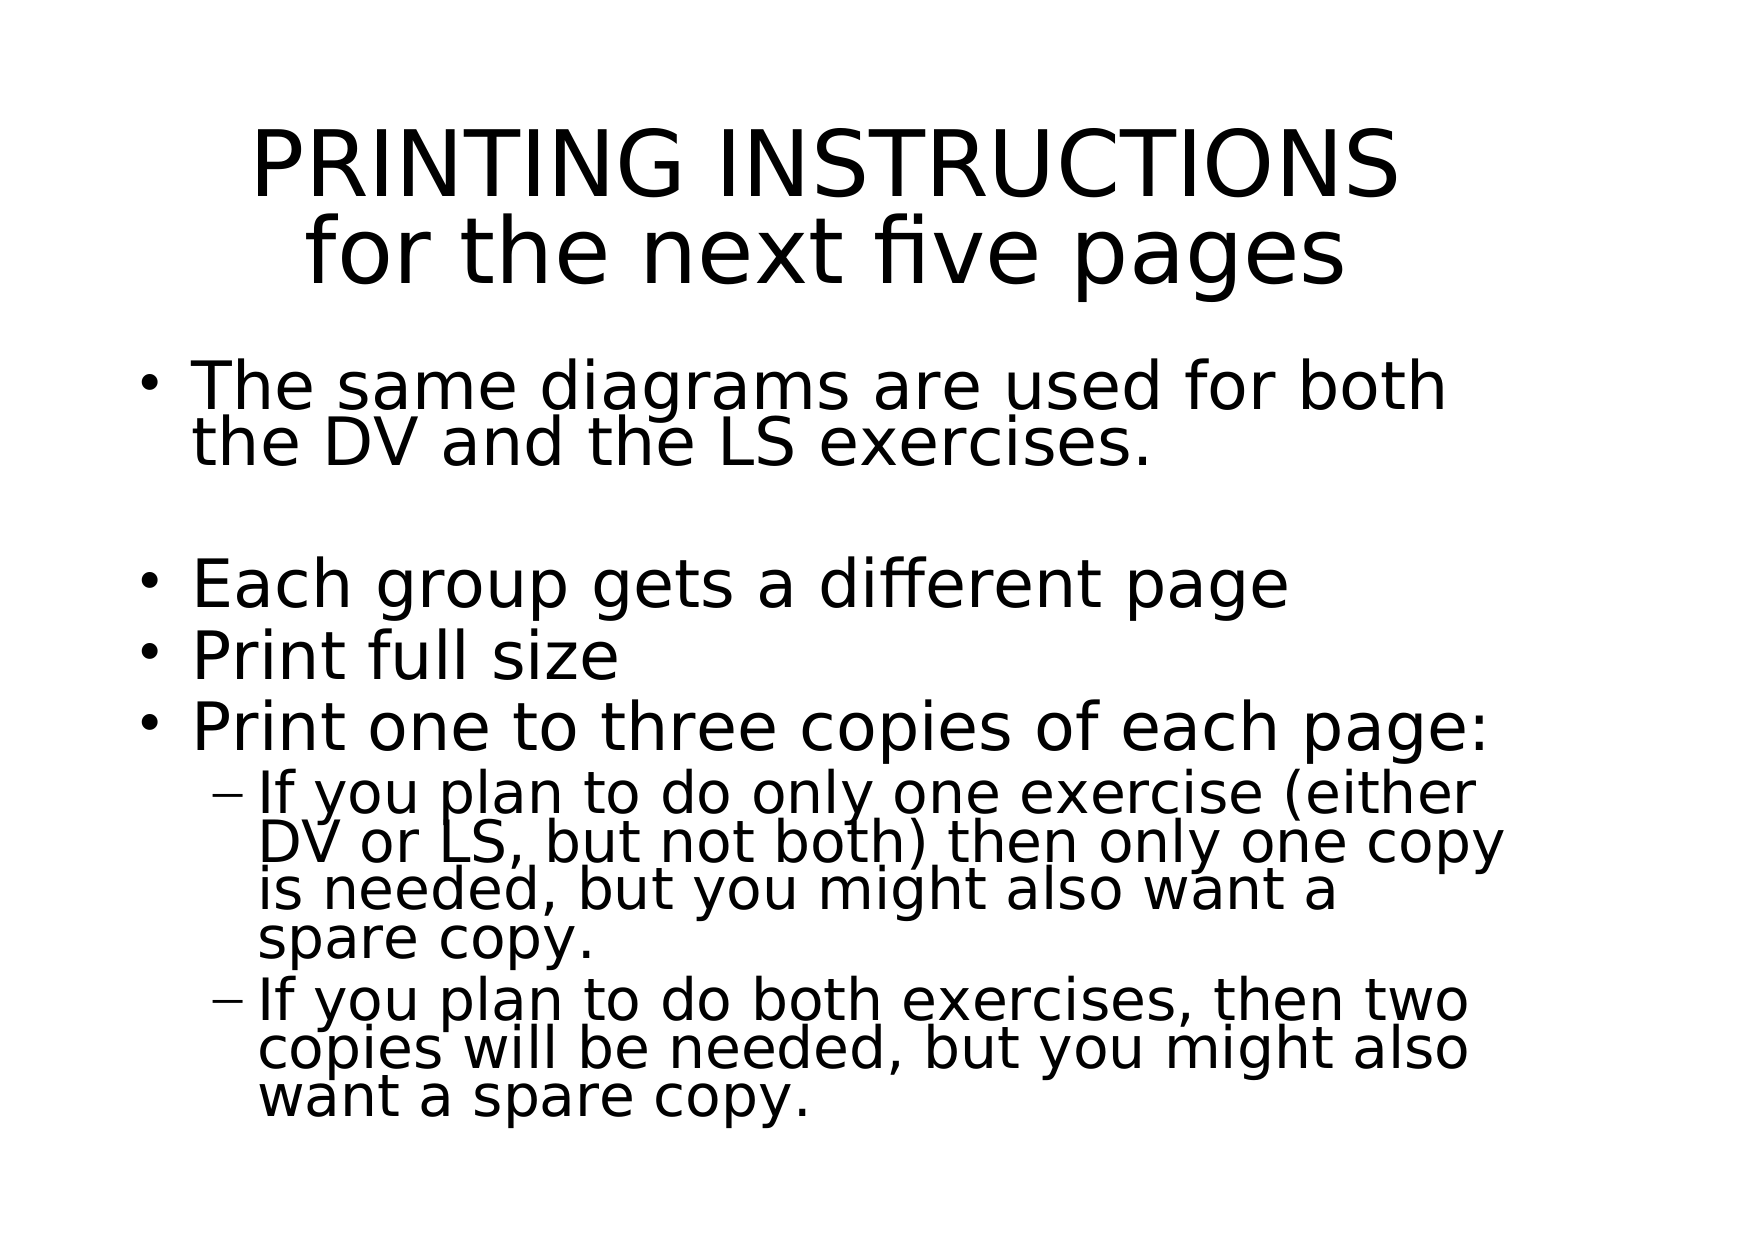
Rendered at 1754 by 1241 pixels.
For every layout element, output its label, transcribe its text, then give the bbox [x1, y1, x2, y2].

title PRINTING INSTRUCTIONS for the next five pages [123, 109, 1530, 318]
list The same diagrams are used for both the DV and the LS exercises. Each group gets a different page Print full size Print one to three copies of each page: If you plan to do only one exercise (either DV or LS, but not both) then only one copy is needed, but you might also want a spare copy. If you plan to do both exercises, then two copies will be needed, but you might also want a spare copy. [123, 357, 1530, 1158]
